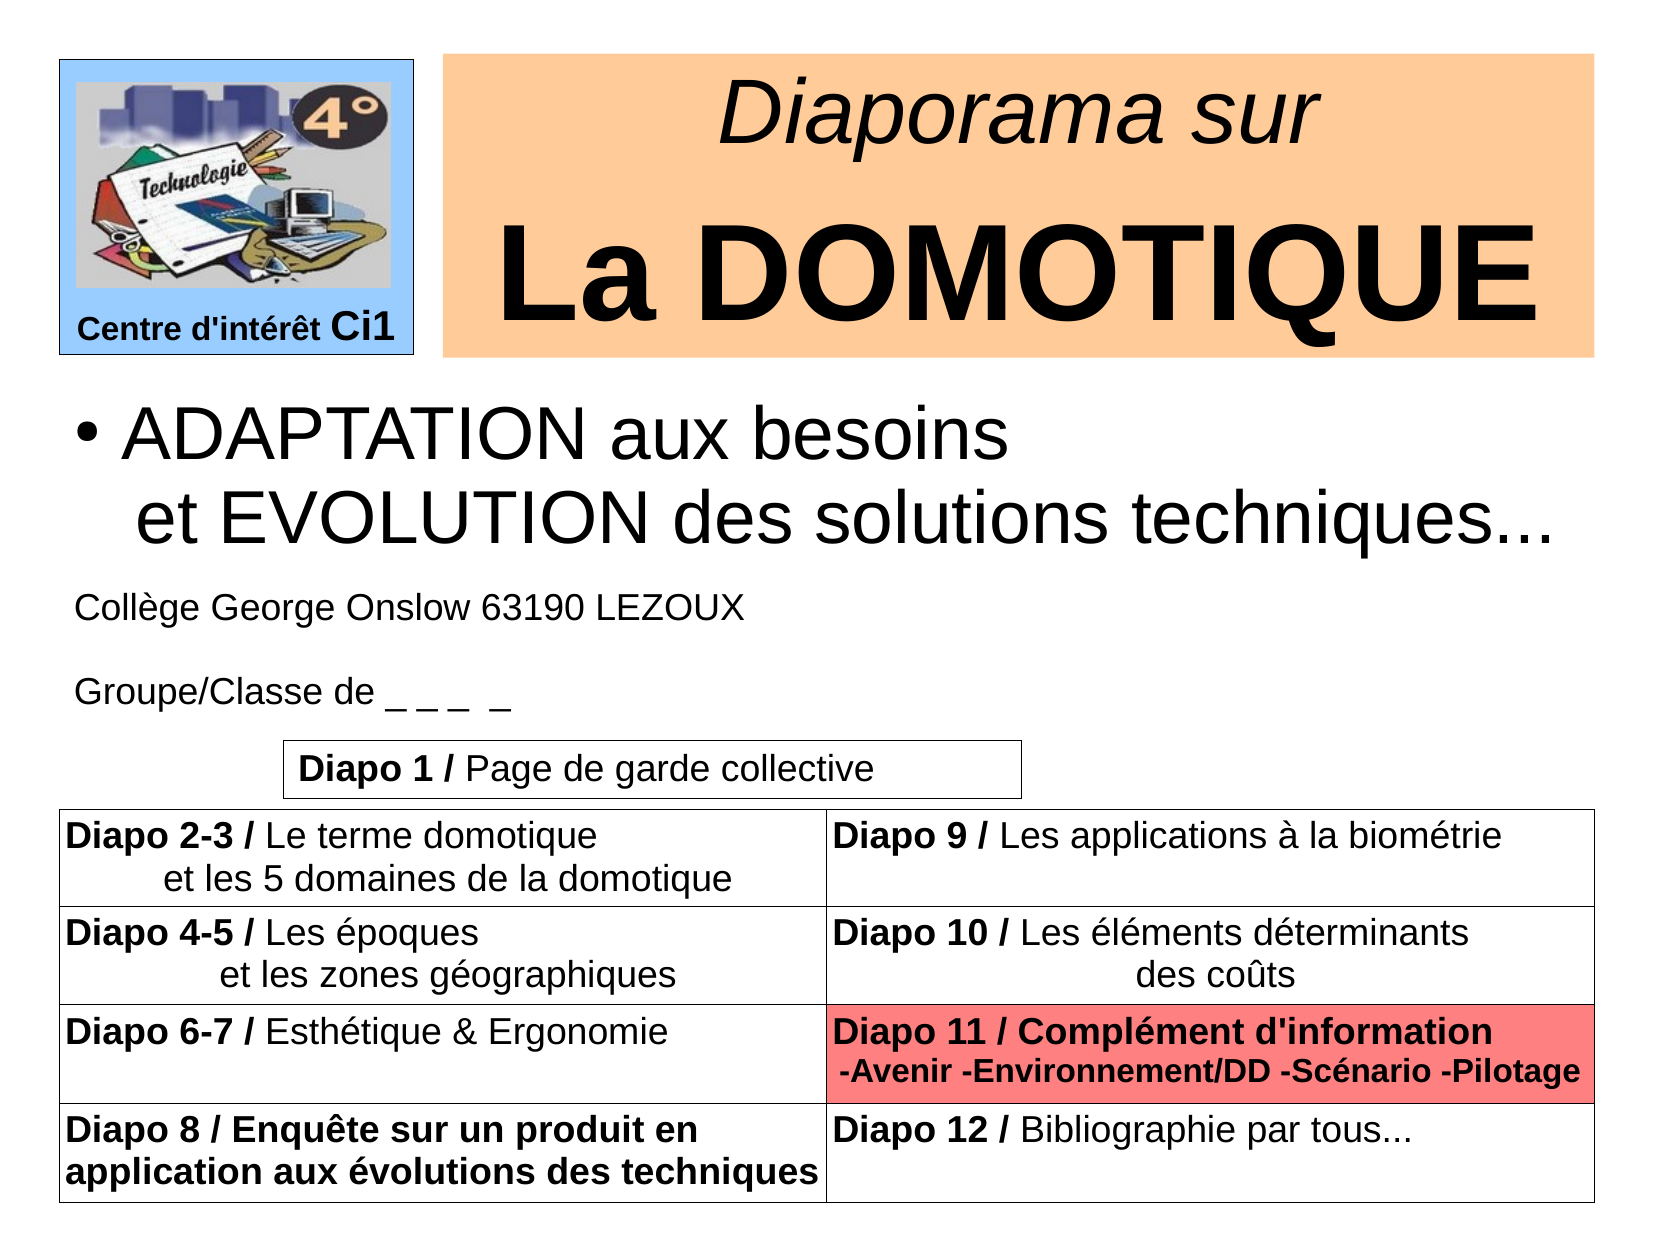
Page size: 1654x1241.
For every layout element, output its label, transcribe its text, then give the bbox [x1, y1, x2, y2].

table_header Diapo 2-3 / Le terme domotique et les 5 domaines de la domotique [60, 810, 826, 906]
table_cell Diapo 6-7 / Esthétique & Ergonomie [60, 1005, 826, 1103]
table_cell Diapo 8 / Enquête sur un produit en application aux évolutions des techniques [60, 1104, 826, 1202]
text_box Diaporama sur La DOMOTIQUE [442, 53, 1595, 358]
table_cell Diapo 12 / Bibliographie par tous... [827, 1104, 1594, 1202]
text_box Collège George Onslow 63190 LEZOUX Groupe/Classe de _ _ _ _ [59, 578, 768, 720]
text_box ADAPTATION aux besoins et EVOLUTION des solutions techniques... [59, 383, 1595, 567]
table_header Diapo 9 / Les applications à la biométrie [827, 810, 1594, 906]
text_box [59, 59, 414, 295]
text_box Centre d'intérêt Ci1 [59, 295, 414, 358]
picture [76, 82, 391, 288]
table_cell Diapo 4-5 / Les époques et les zones géographiques [60, 907, 826, 1004]
text_box Diapo 1 / Page de garde collective [283, 740, 1022, 799]
table_cell Diapo 10 / Les éléments déterminants des coûts [827, 907, 1594, 1004]
table_cell Diapo 11 / Complément d'information -Avenir -Environnement/DD -Scénario -Pilotage [827, 1005, 1594, 1103]
